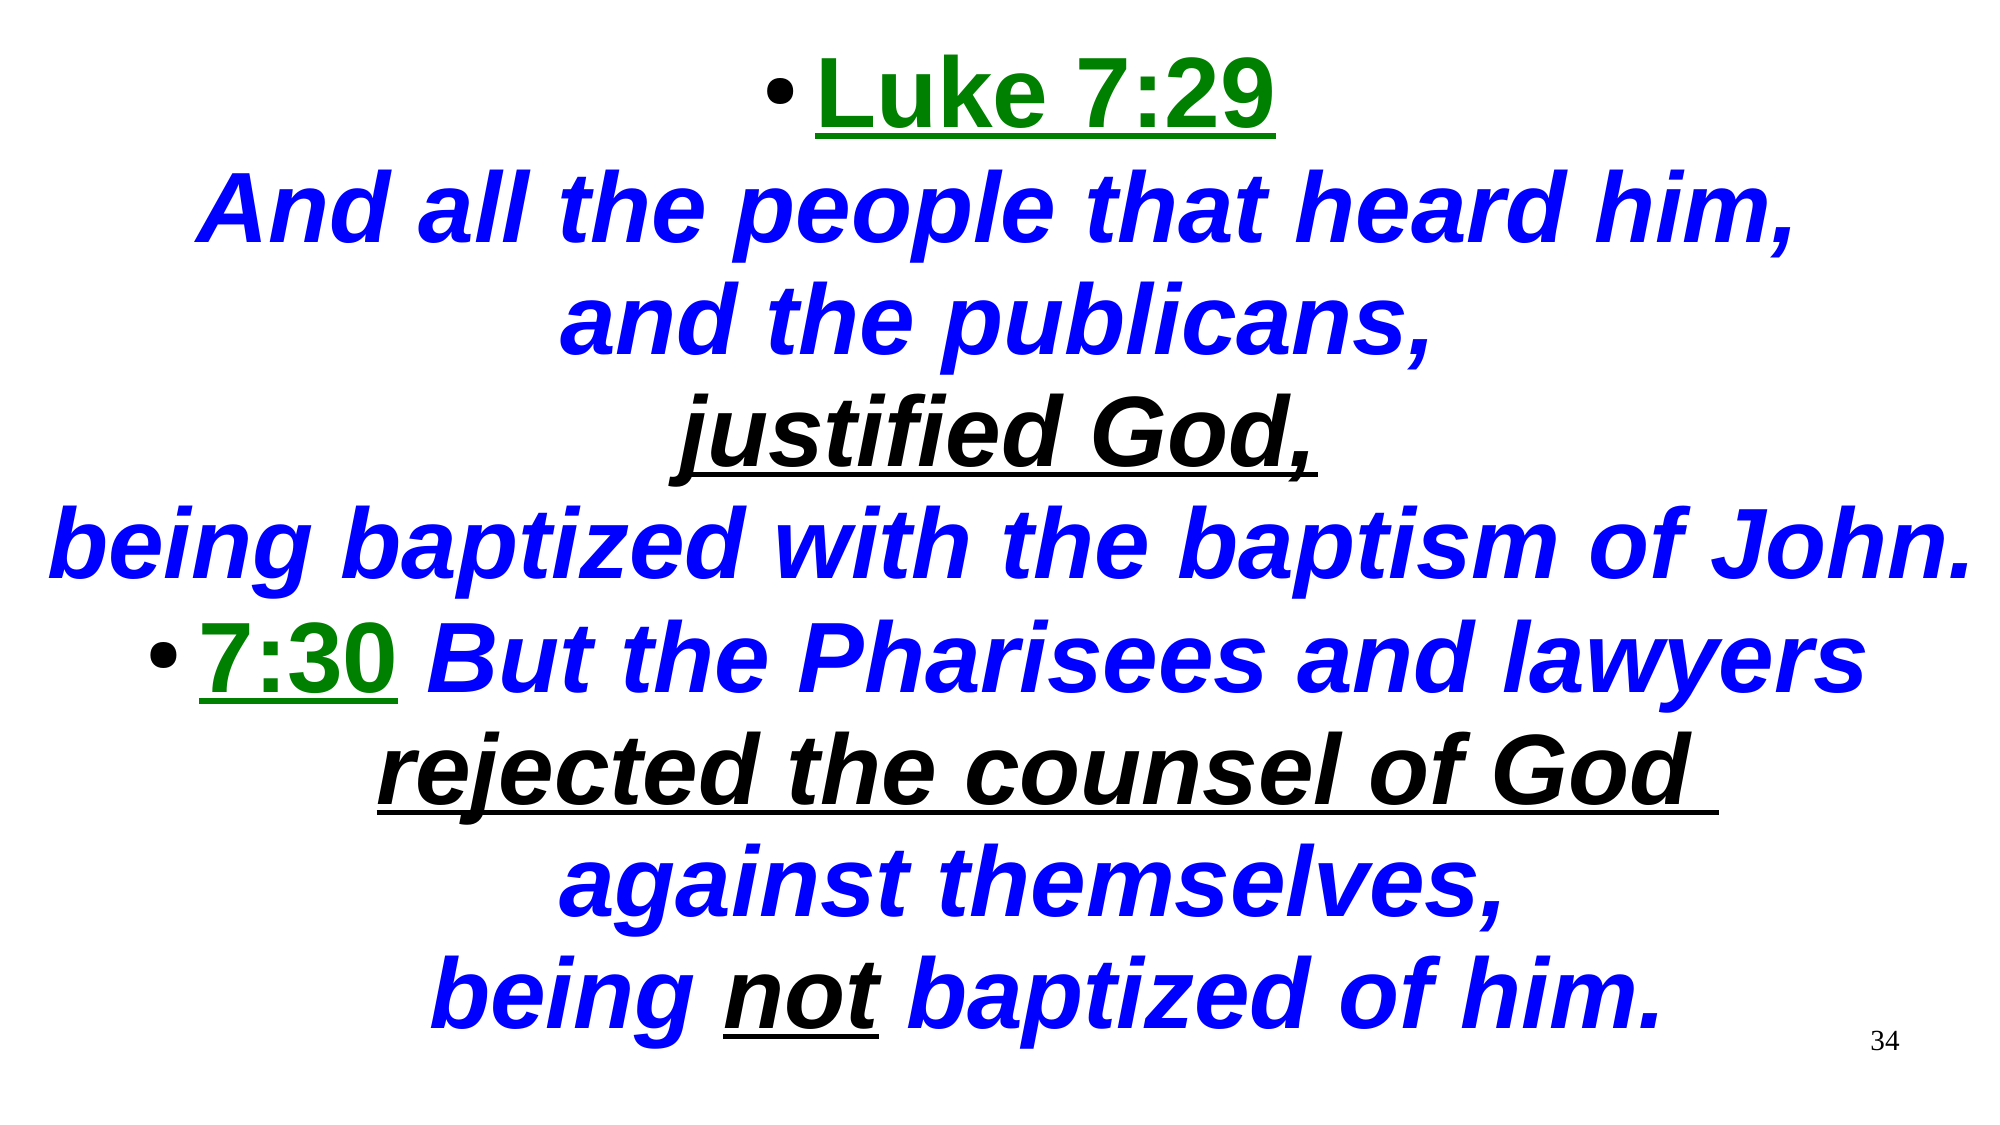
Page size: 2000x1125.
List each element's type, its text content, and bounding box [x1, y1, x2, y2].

list Luke 7:29 And all the people that heard him, and the publicans, justified God, being baptized with the baptism of John. 7:30 But the Pharisees and lawyers rejected the counsel of God against themselves, being not baptized of him. [37, 37, 1988, 1088]
